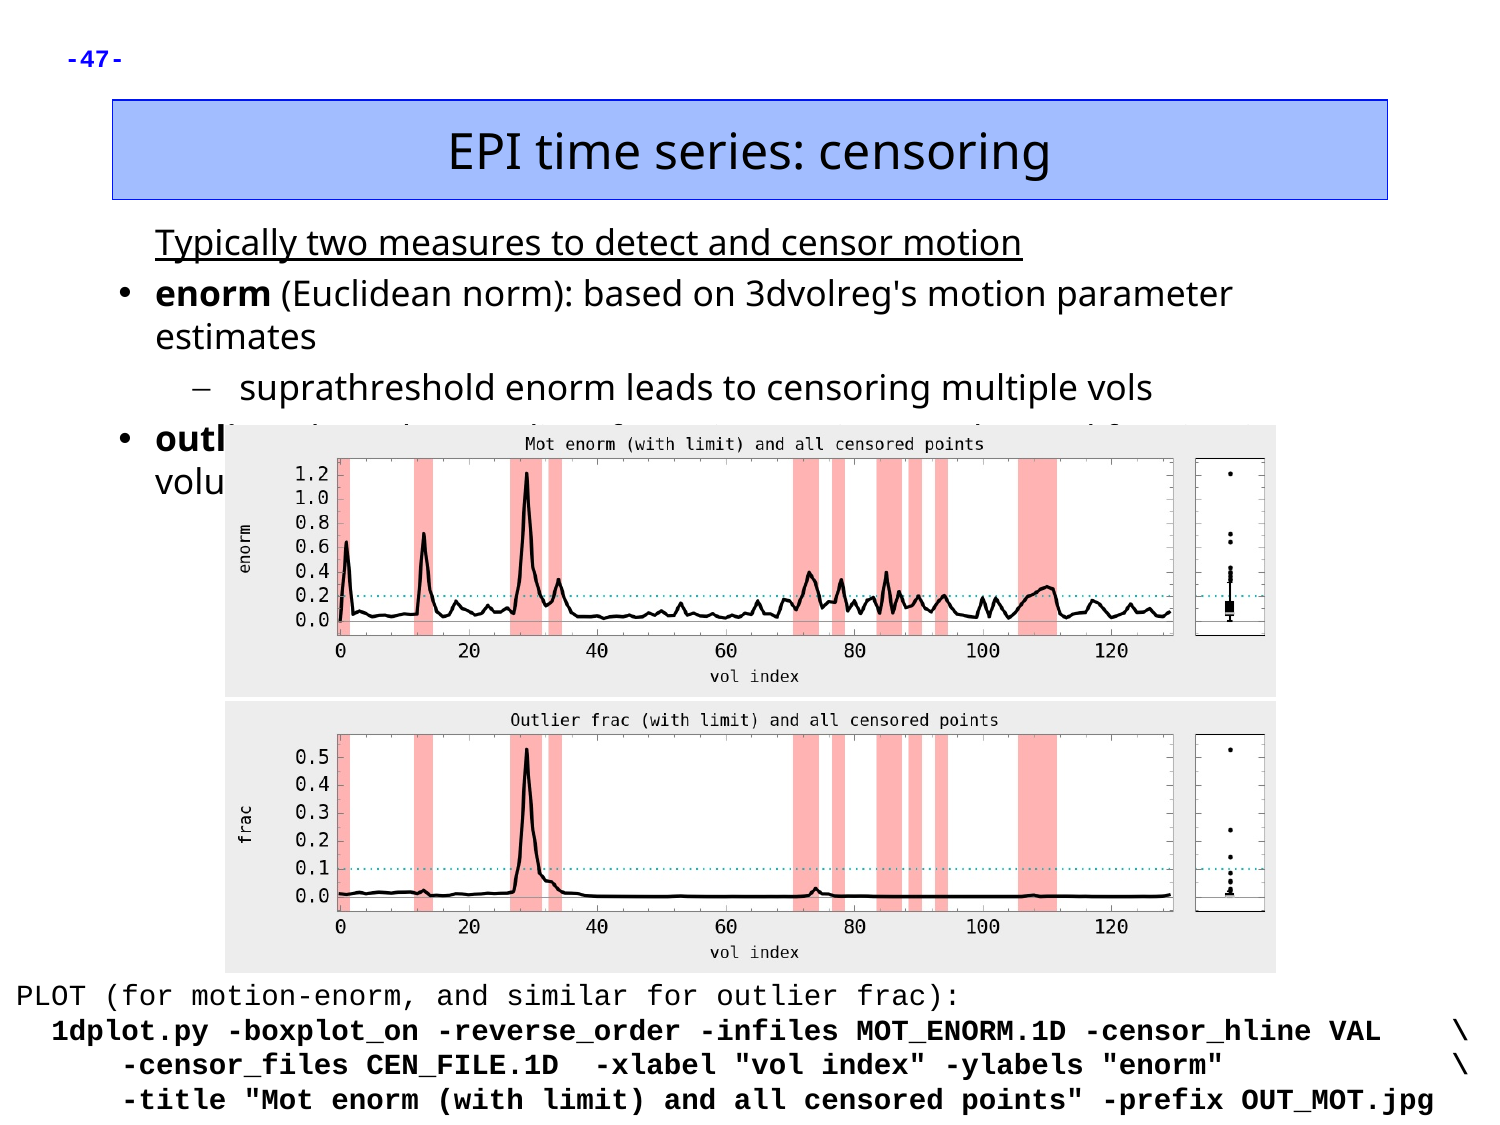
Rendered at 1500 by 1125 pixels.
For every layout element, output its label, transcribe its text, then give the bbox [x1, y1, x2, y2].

text_box Typically two measures to detect and censor motion enorm (Euclidean norm): based on 3dvolreg's motion parameter estimates suprathreshold enorm leads to censoring multiple vols outliers: based on outliers from time series trends (total fraction in volume) [102, 212, 1396, 316]
text_box EPI time series: censoring [112, 99, 1388, 200]
text_box PLOT (for motion-enorm, and similar for outlier frac): 1dplot.py -boxplot_on -reverse_order -infiles MOT_ENORM.1D -censor_hline VAL \ -censor_files CEN_FILE.1D -xlabel "vol index" -ylabels "enorm" \ -title "Mot enorm (with limit) and all censored points" -prefix OUT_MOT.jpg [0, 966, 1500, 1125]
picture [225, 425, 1276, 697]
picture [225, 701, 1276, 973]
